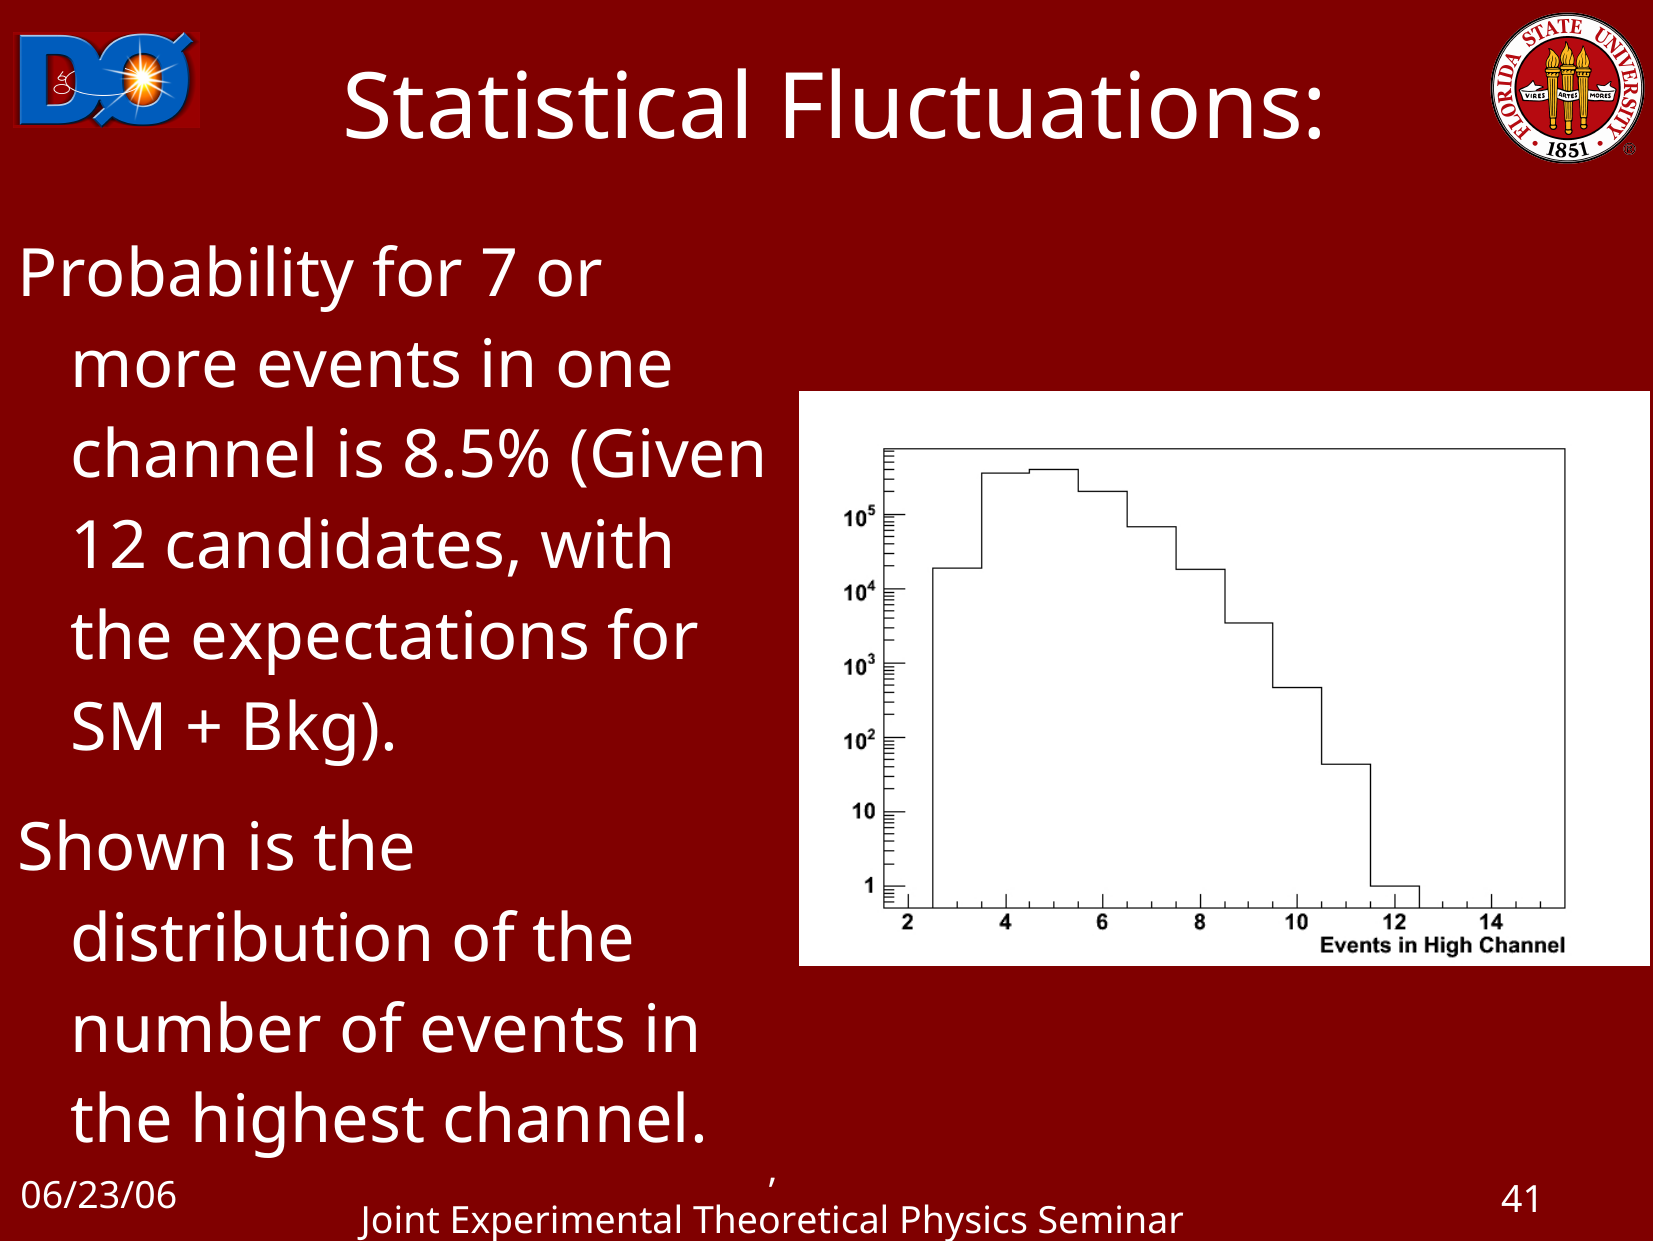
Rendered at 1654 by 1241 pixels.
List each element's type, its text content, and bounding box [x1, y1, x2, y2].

picture [13, 32, 196, 128]
picture [1489, 11, 1646, 165]
picture [799, 391, 1650, 966]
list Probability for 7 or more events in one channel is 8.5% (Given 12 candidates, with the expectations for SM + Bkg). Shown is the distribution of the number of events in the highest channel. [0, 225, 782, 1044]
title Statistical Fluctuations: [196, 0, 1475, 208]
